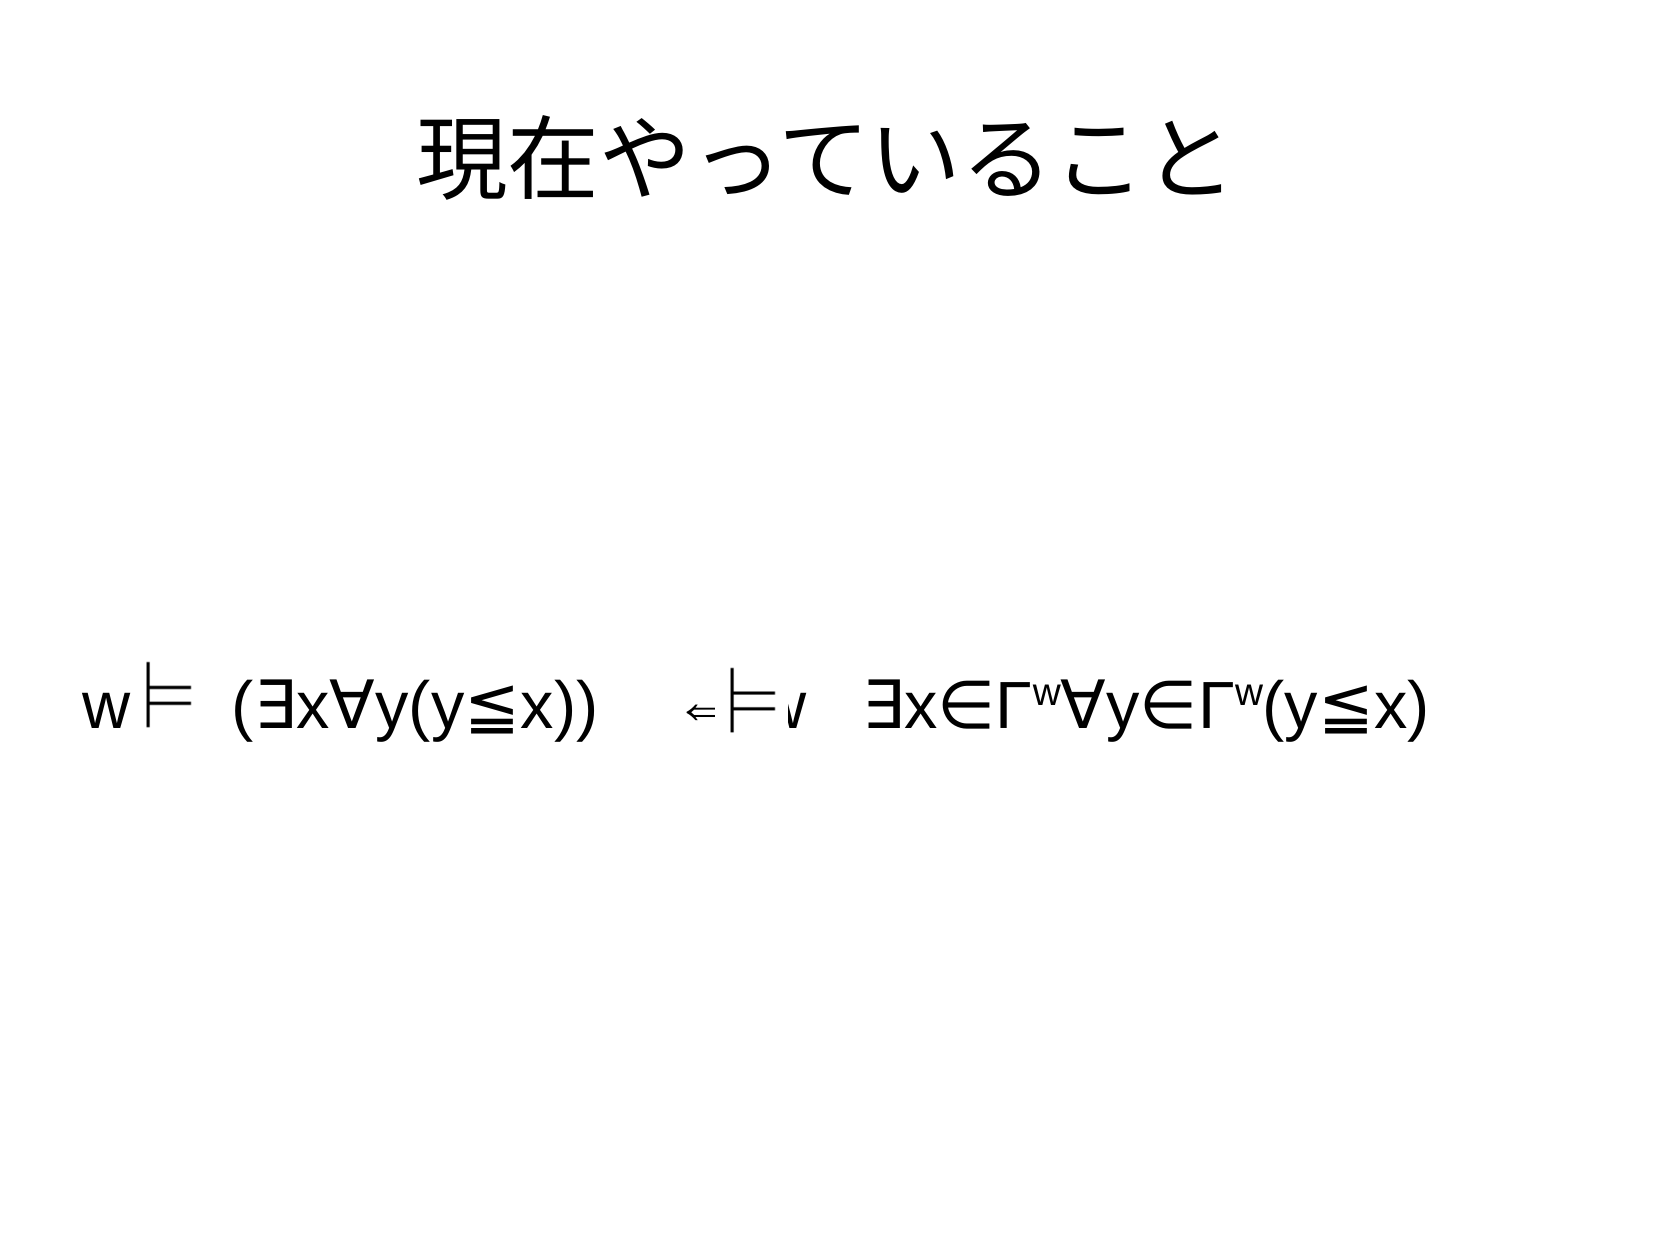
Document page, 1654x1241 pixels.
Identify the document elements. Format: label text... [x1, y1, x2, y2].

picture [715, 662, 788, 742]
picture [131, 656, 204, 737]
subtitle w (∃x∀y(y≦x)) ⇔ w ∃x∈Γw∀y∈Γw(y≦x) [82, 297, 1571, 1102]
title 現在やっていること [82, 56, 1571, 250]
